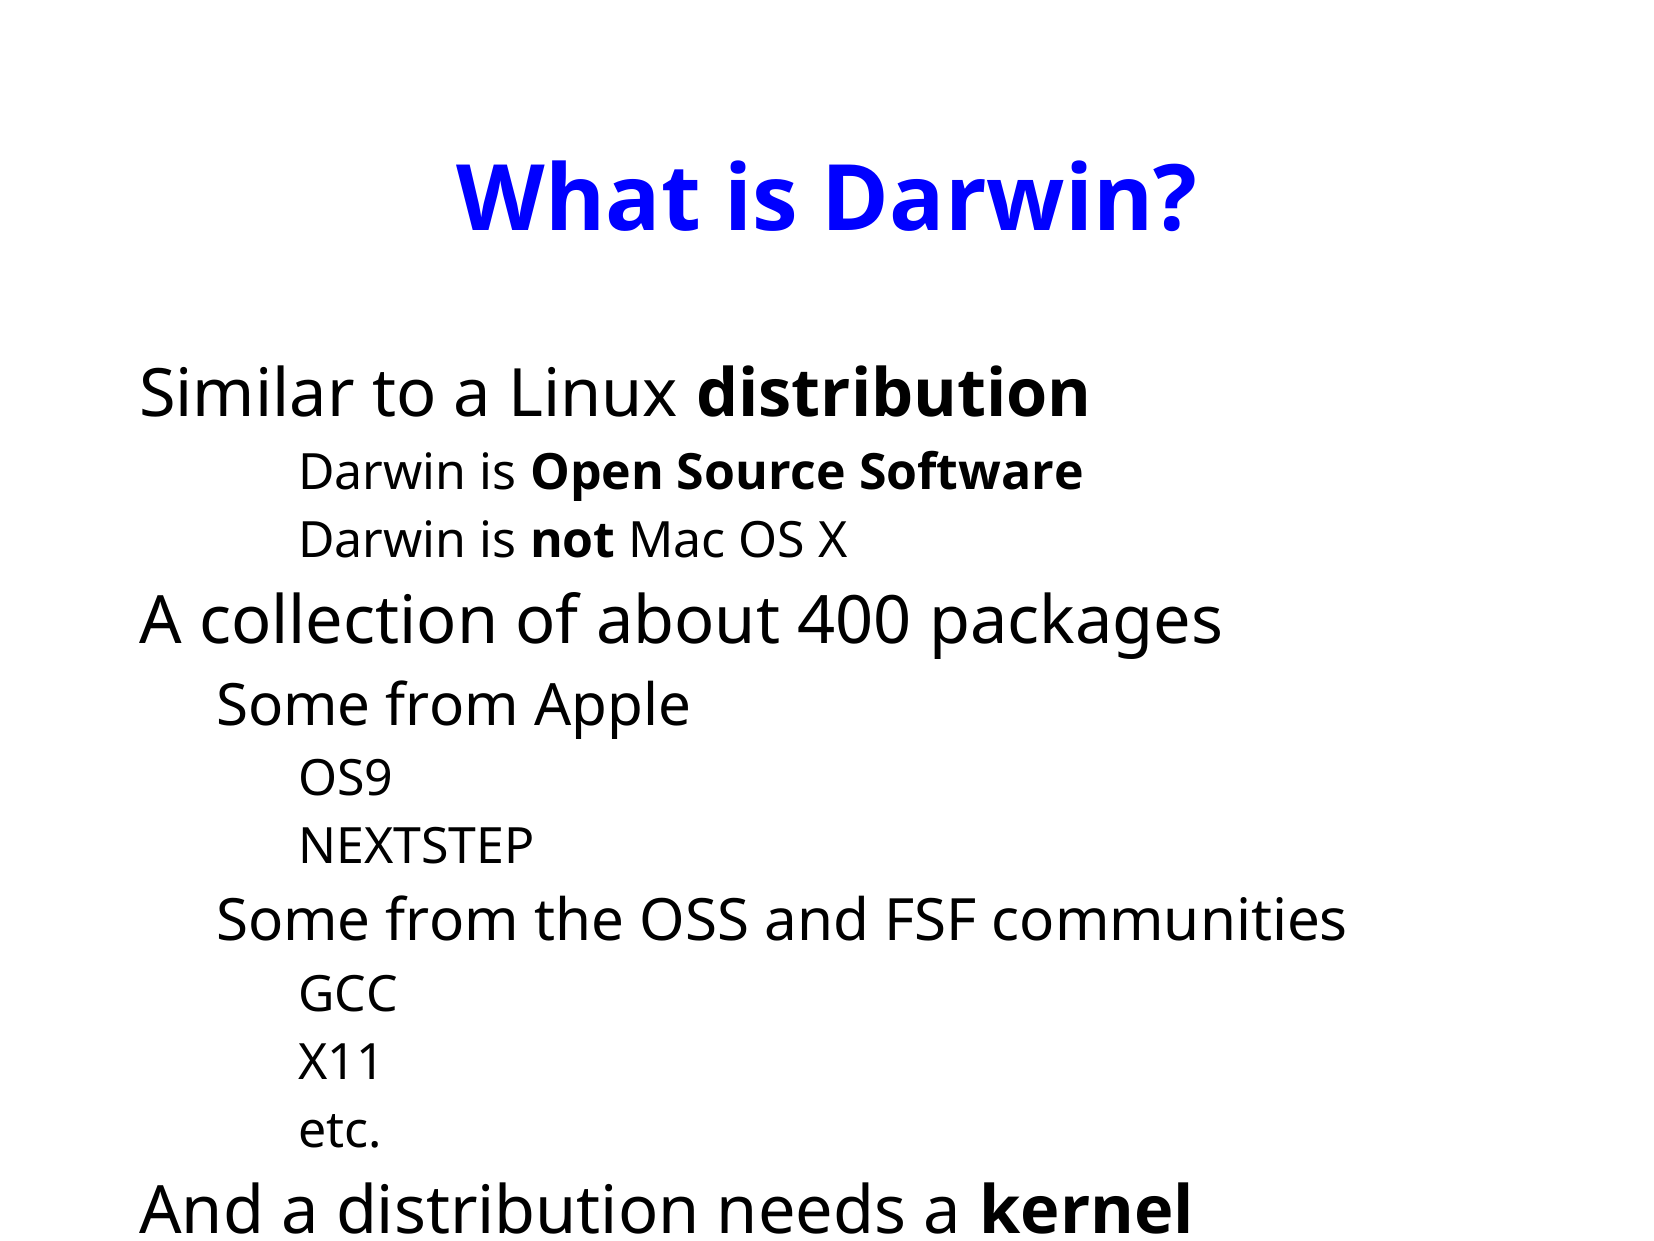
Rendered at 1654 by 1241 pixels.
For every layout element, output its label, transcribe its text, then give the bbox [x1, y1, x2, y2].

title What is Darwin? [121, 91, 1534, 299]
list Similar to a Linux distribution Darwin is Open Source Software Darwin is not Mac OS X A collection of about 400 packages Some from Apple OS9 NEXTSTEP Some from the OSS and FSF communities GCC X11 etc. And a distribution needs a kernel [121, 344, 1534, 1141]
